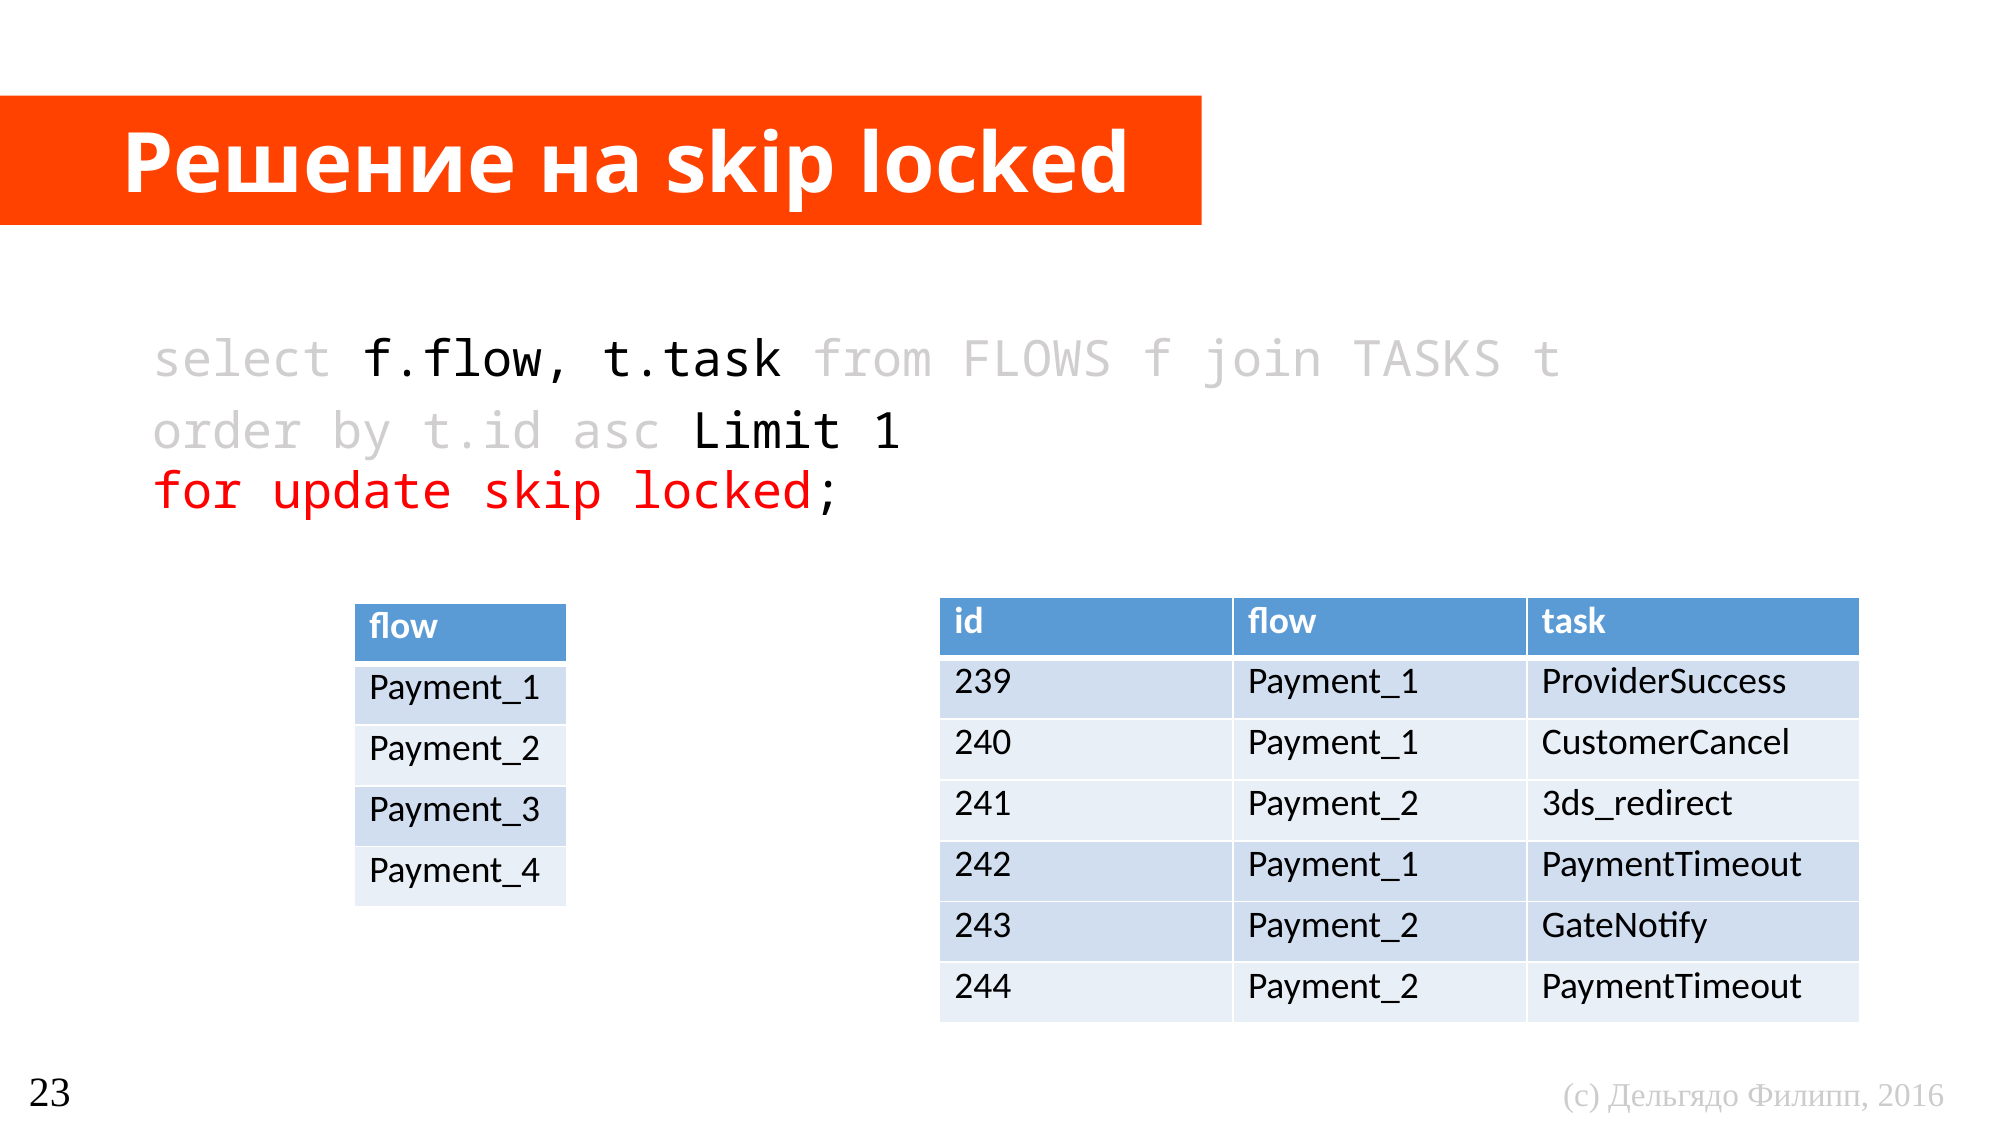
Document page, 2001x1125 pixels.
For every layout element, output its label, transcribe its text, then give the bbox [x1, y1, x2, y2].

table_header flow [355, 604, 566, 661]
table_cell Payment_2 [355, 726, 566, 785]
table_cell PaymentTimeout [1528, 842, 1859, 901]
table_cell Payment_3 [355, 787, 566, 846]
table_cell 239 [940, 661, 1232, 718]
table_cell Payment_2 [1234, 902, 1526, 961]
table_cell PaymentTimeout [1528, 963, 1859, 1022]
table_cell Payment_1 [355, 667, 566, 724]
text_box select f.flow, t.task from FLOWS f join TASKS t order by t.id asc Limit 1 for update skip locked; [137, 318, 1843, 527]
table_cell 243 [940, 902, 1232, 961]
table_cell 240 [940, 720, 1232, 779]
table_cell 3ds_redirect [1528, 781, 1859, 840]
title Решение на skip locked [0, 95, 1202, 225]
table_cell Payment_1 [1234, 661, 1526, 718]
table_cell 241 [940, 781, 1232, 840]
table_header flow [1234, 598, 1526, 655]
table_cell GateNotify [1528, 902, 1859, 961]
table_cell Payment_4 [355, 847, 566, 906]
table_cell Payment_2 [1234, 781, 1526, 840]
table_cell 242 [940, 842, 1232, 901]
table_cell Payment_1 [1234, 842, 1526, 901]
table_cell CustomerCancel [1528, 720, 1859, 779]
table_header id [940, 598, 1232, 655]
table_cell Payment_1 [1234, 720, 1526, 779]
table_header task [1528, 598, 1859, 655]
table_cell Payment_2 [1234, 963, 1526, 1022]
table_cell ProviderSuccess [1528, 661, 1859, 718]
table_cell 244 [940, 963, 1232, 1022]
